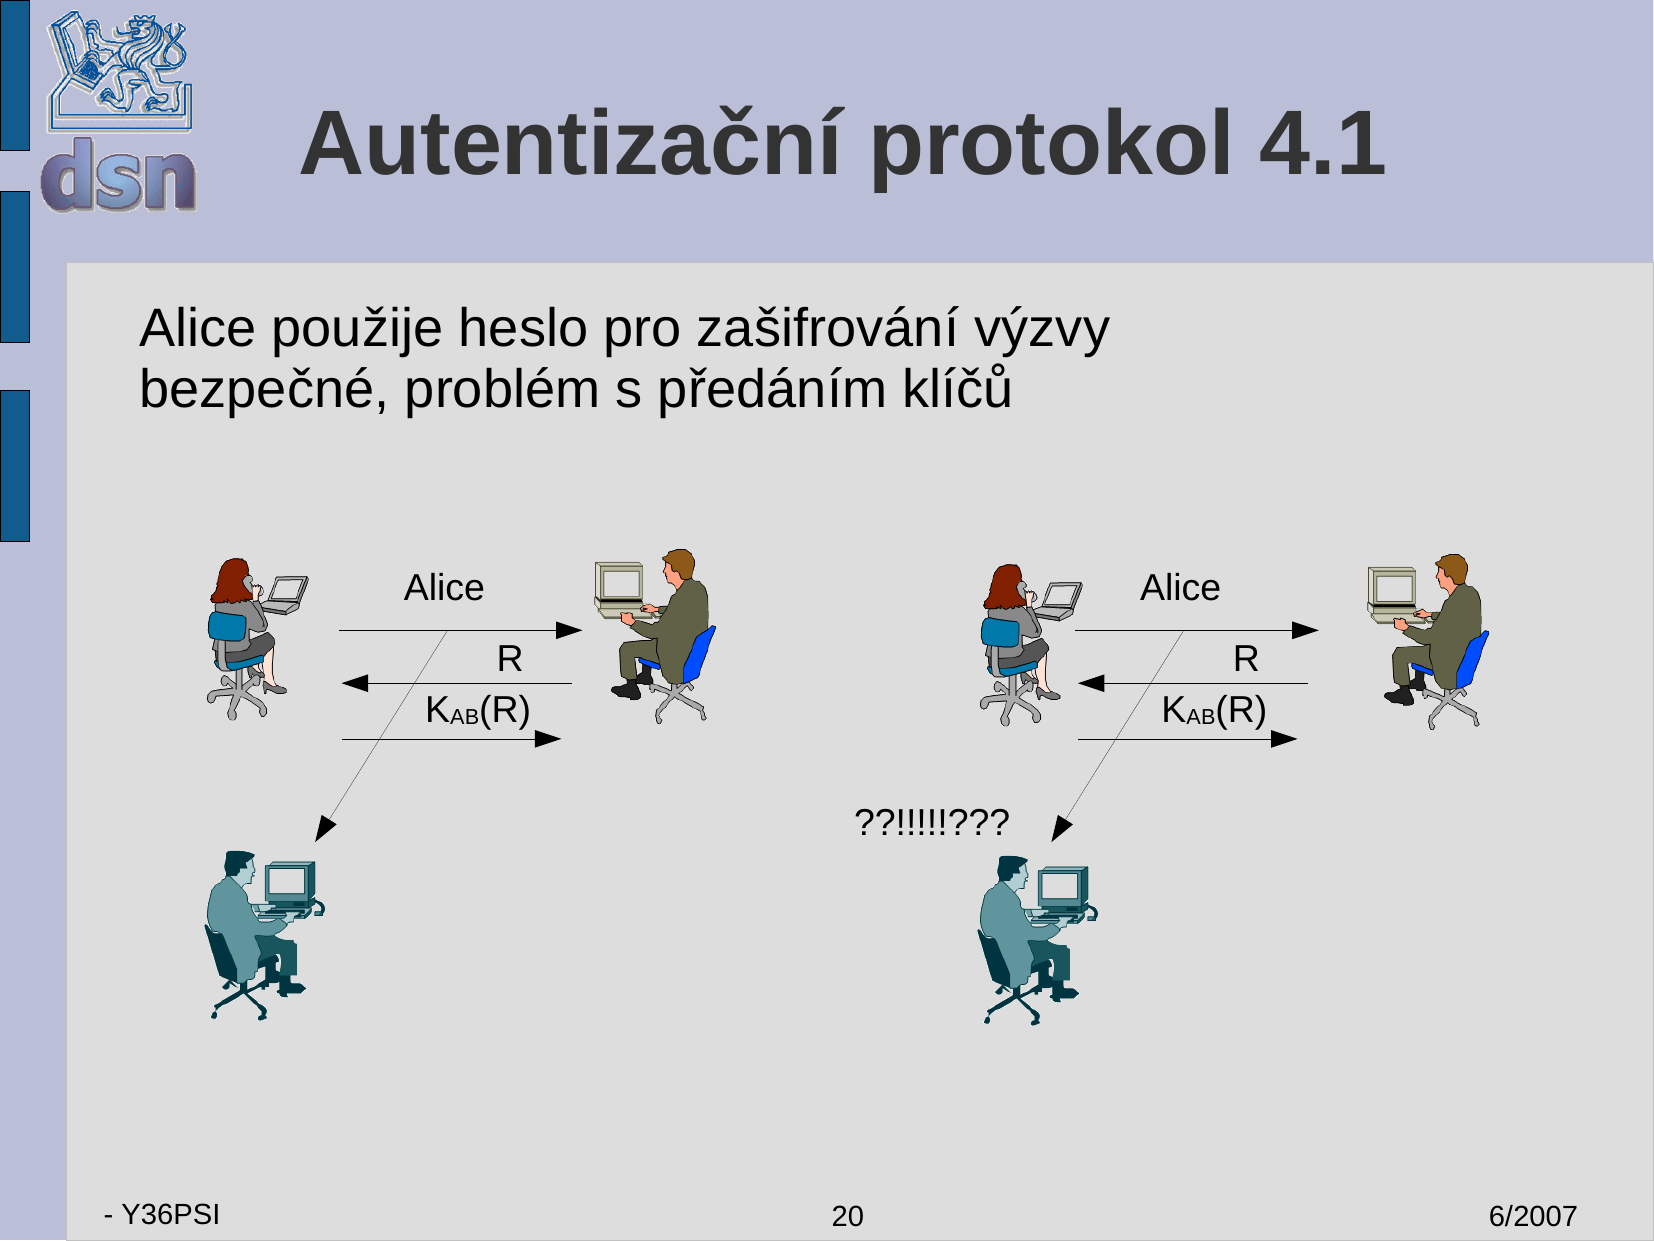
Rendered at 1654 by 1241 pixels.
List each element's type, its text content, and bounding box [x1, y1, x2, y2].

text_box Alice [1125, 558, 1347, 631]
text_box R [1218, 630, 1275, 680]
picture [204, 850, 329, 1022]
picture [1366, 553, 1490, 731]
list Alice použije heslo pro zašifrování výzvy bezpečné, problém s předáním klíčů [121, 297, 1534, 440]
picture [10, 10, 223, 230]
picture [980, 564, 1083, 727]
text_box Alice [389, 558, 611, 631]
title Autentizační protokol 4.1 [210, 39, 1478, 247]
text_box KAB(R) [410, 680, 547, 750]
text_box R [481, 630, 539, 680]
picture [977, 855, 1102, 1027]
picture [207, 558, 309, 721]
picture [593, 548, 717, 725]
text_box KAB(R) [1146, 680, 1283, 750]
text_box ??!!!!!??? [839, 794, 1022, 852]
